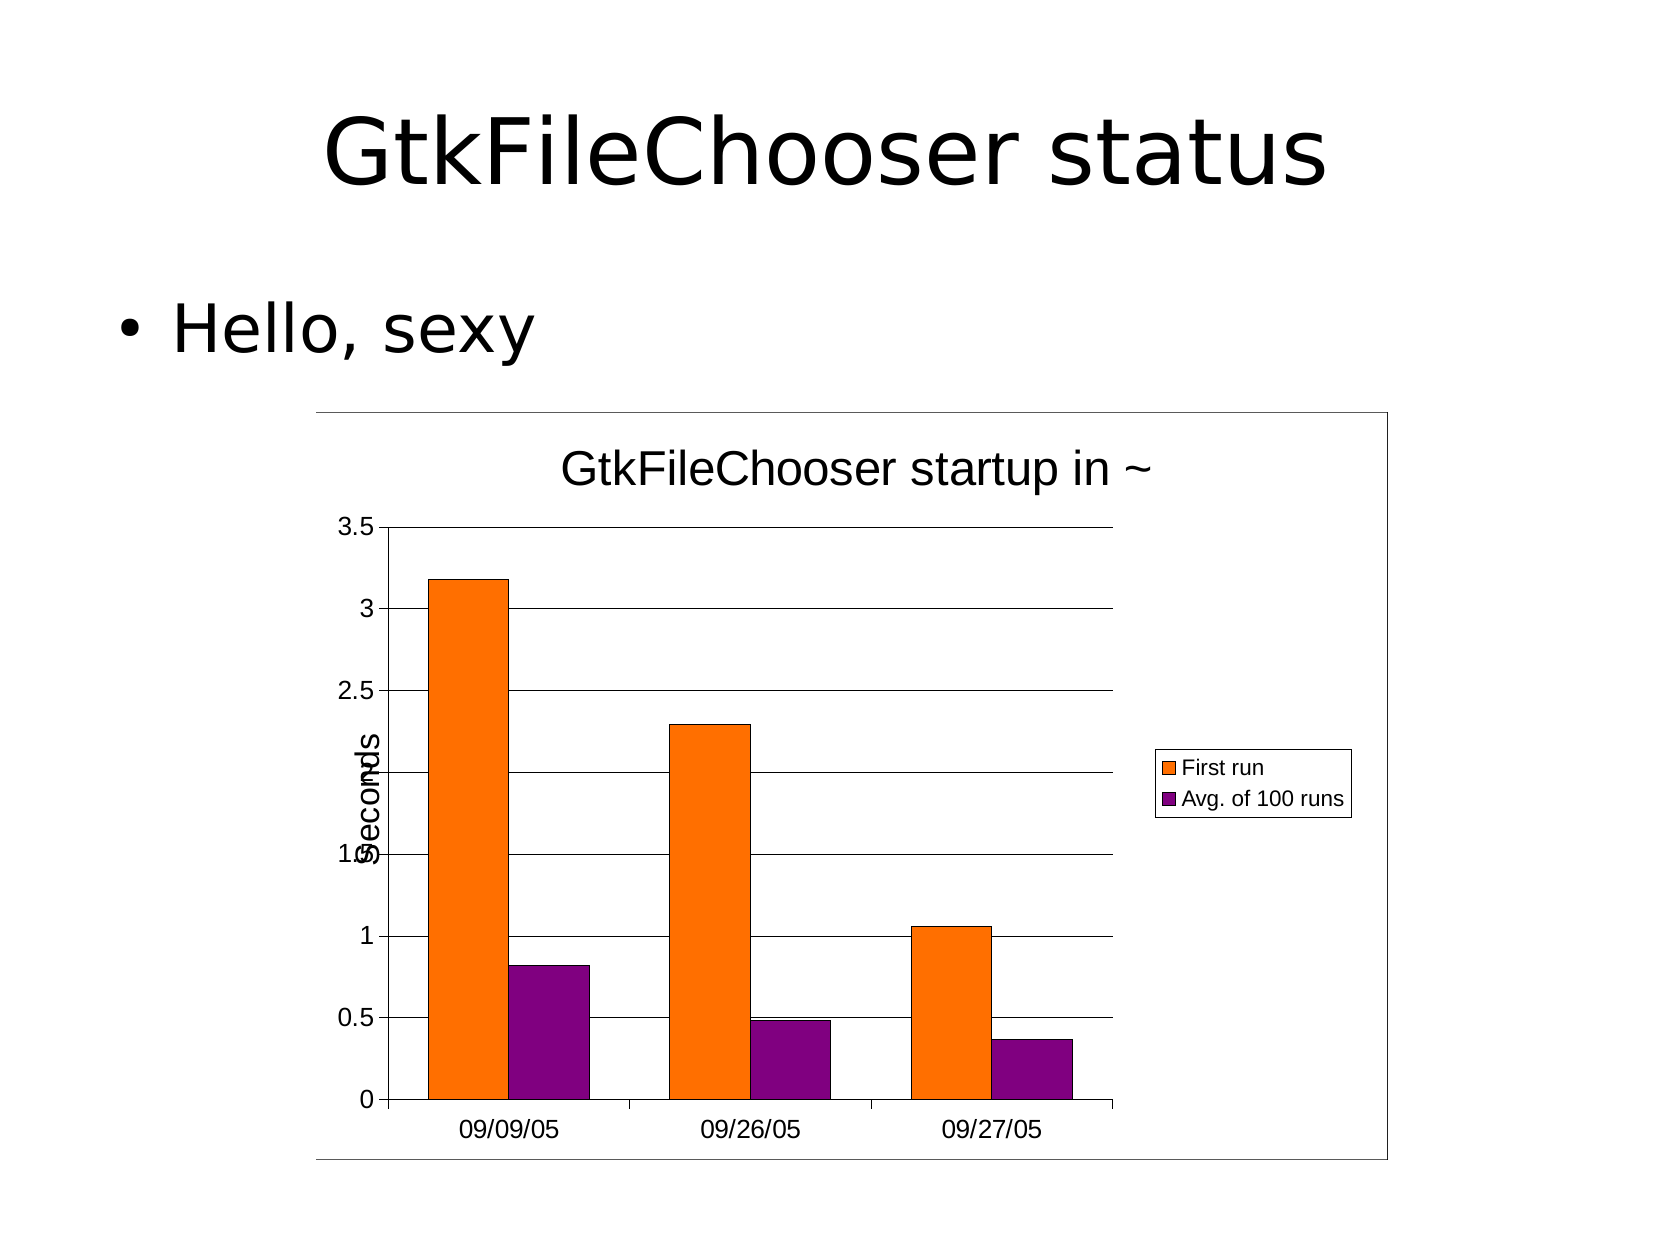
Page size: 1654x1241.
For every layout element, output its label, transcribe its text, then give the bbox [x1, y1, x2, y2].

title GtkFileChooser status [82, 49, 1571, 257]
list Hello, sexy [82, 290, 1571, 1109]
chart [316, 412, 1388, 1160]
